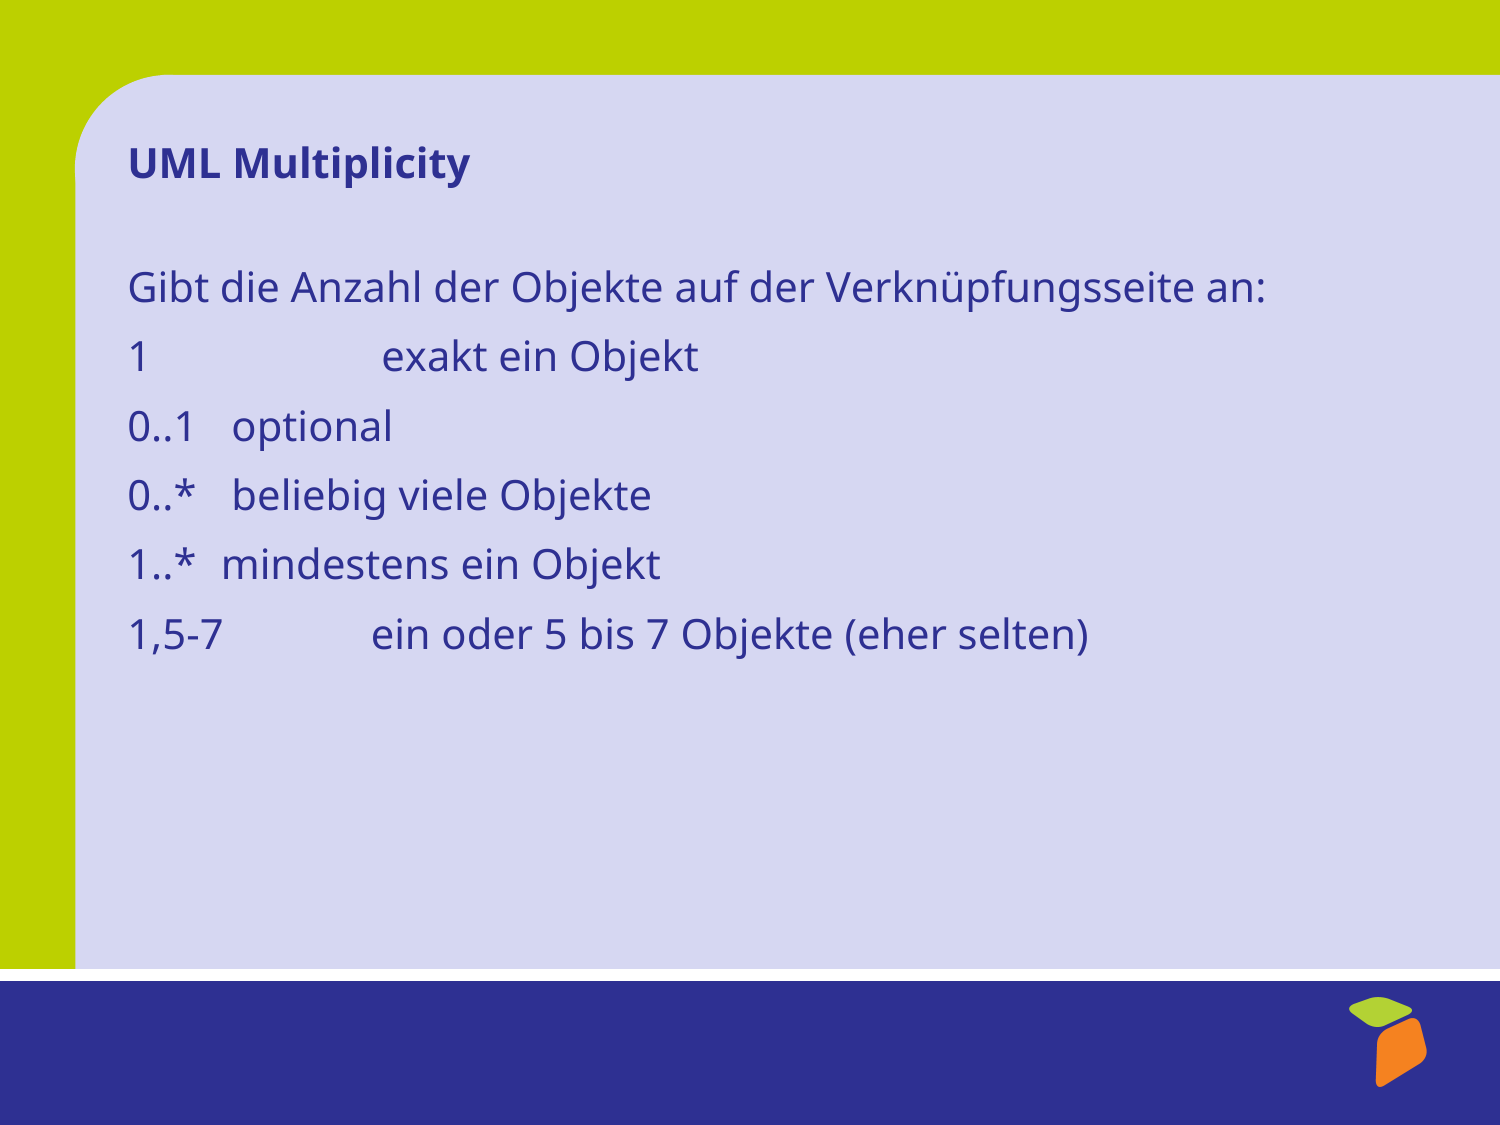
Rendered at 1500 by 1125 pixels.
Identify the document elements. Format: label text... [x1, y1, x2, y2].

title UML Multiplicity [112, 112, 1388, 213]
list Gibt die Anzahl der Objekte auf der Verknüpfungsseite an: 1 exakt ein Objekt 0..1 optional 0..* beliebig viele Objekte 1..* mindestens ein Objekt 1,5-7 ein oder 5 bis 7 Objekte (eher selten) [112, 249, 1388, 1038]
picture [0, 981, 1500, 1125]
